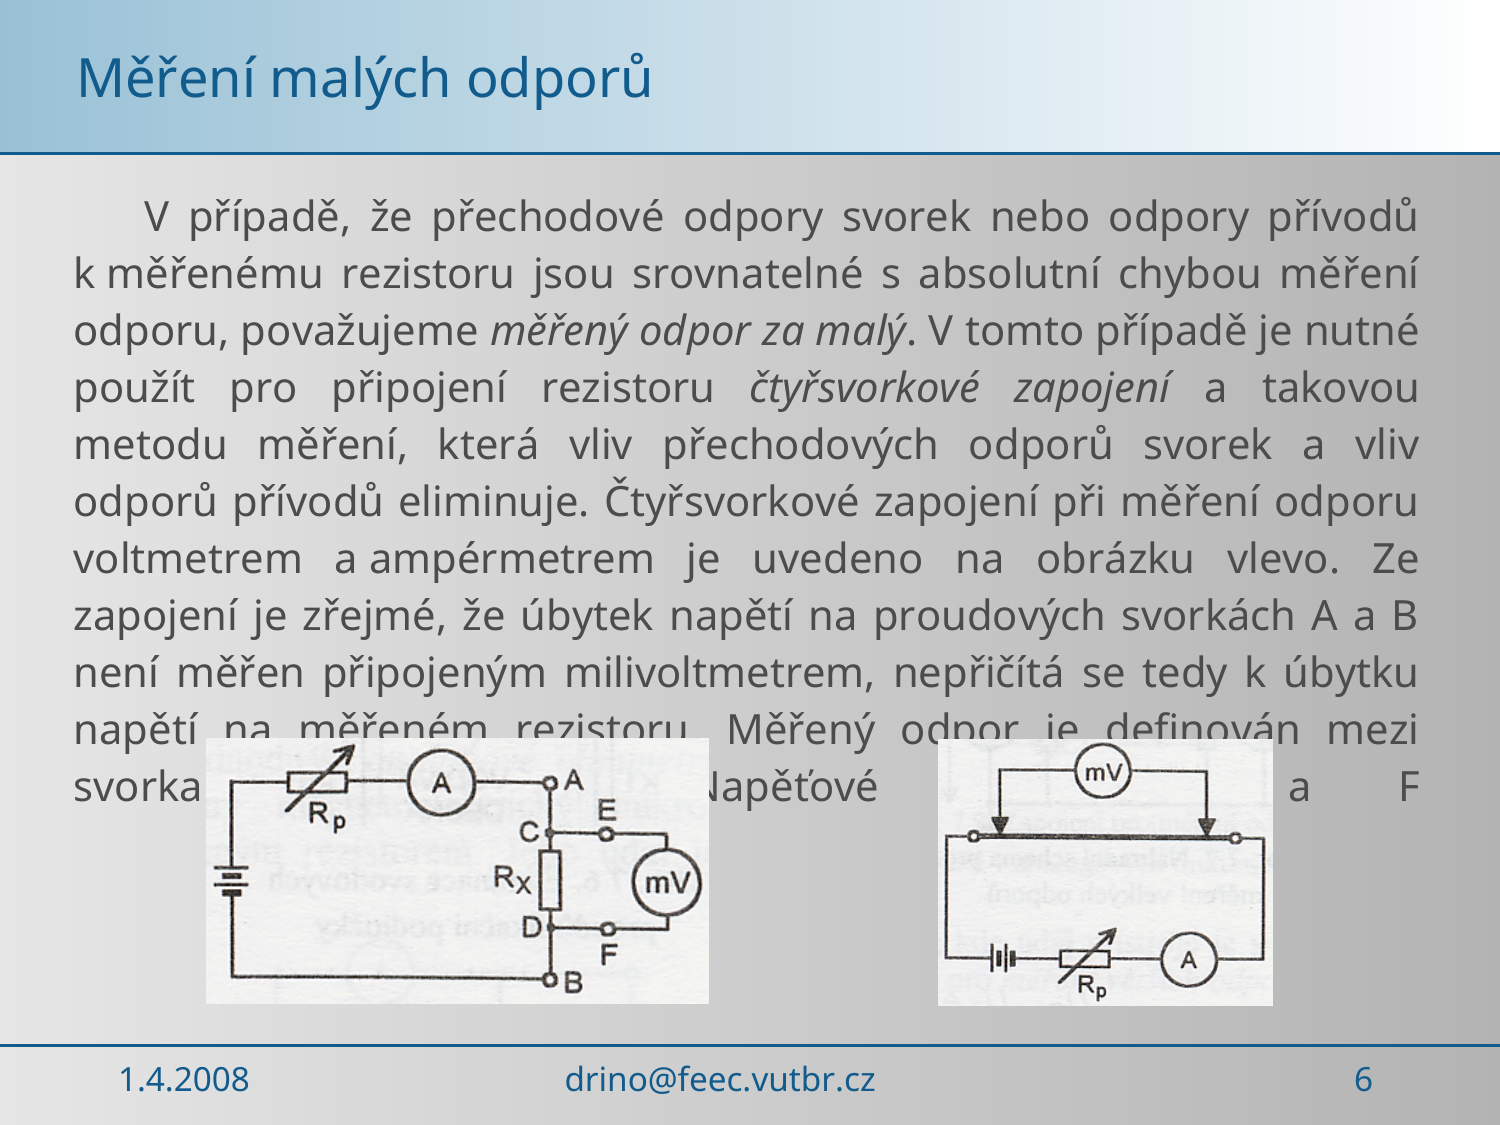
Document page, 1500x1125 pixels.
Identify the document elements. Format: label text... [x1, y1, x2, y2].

picture [206, 738, 709, 1004]
text_box 17 [1075, 1049, 1388, 1125]
title Měření malých odporů [0, 0, 1500, 152]
text_box drino@feec.vutbr.cz [454, 1049, 987, 1125]
picture [938, 739, 1273, 1006]
text_box 1.4.2008 [103, 1049, 432, 1125]
text_box V případě, že přechodové odpory svorek nebo odpory přívodů k měřenému rezistoru jsou srovnatelné s absolutní chybou měření odporu, považujeme měřený odpor za malý. V tomto případě je nutné použít pro připojení rezistoru čtyřsvorkové zapojení a takovou metodu měření, která vliv přechodových odporů svorek a vliv odporů přívodů eliminuje. Čtyřsvorkové zapojení při měření odporu voltmetrem a ampérmetrem je uvedeno na obrázku vlevo. Ze zapojení je zřejmé, že úbytek napětí na proudových svorkách A a B není měřen připojeným milivoltmetrem, nepřičítá se tedy k úbytku napětí na měřeném rezistoru. Měřený odpor je definován mezi svorkami C a D. Napěťové svorky E a F [59, 178, 1442, 879]
